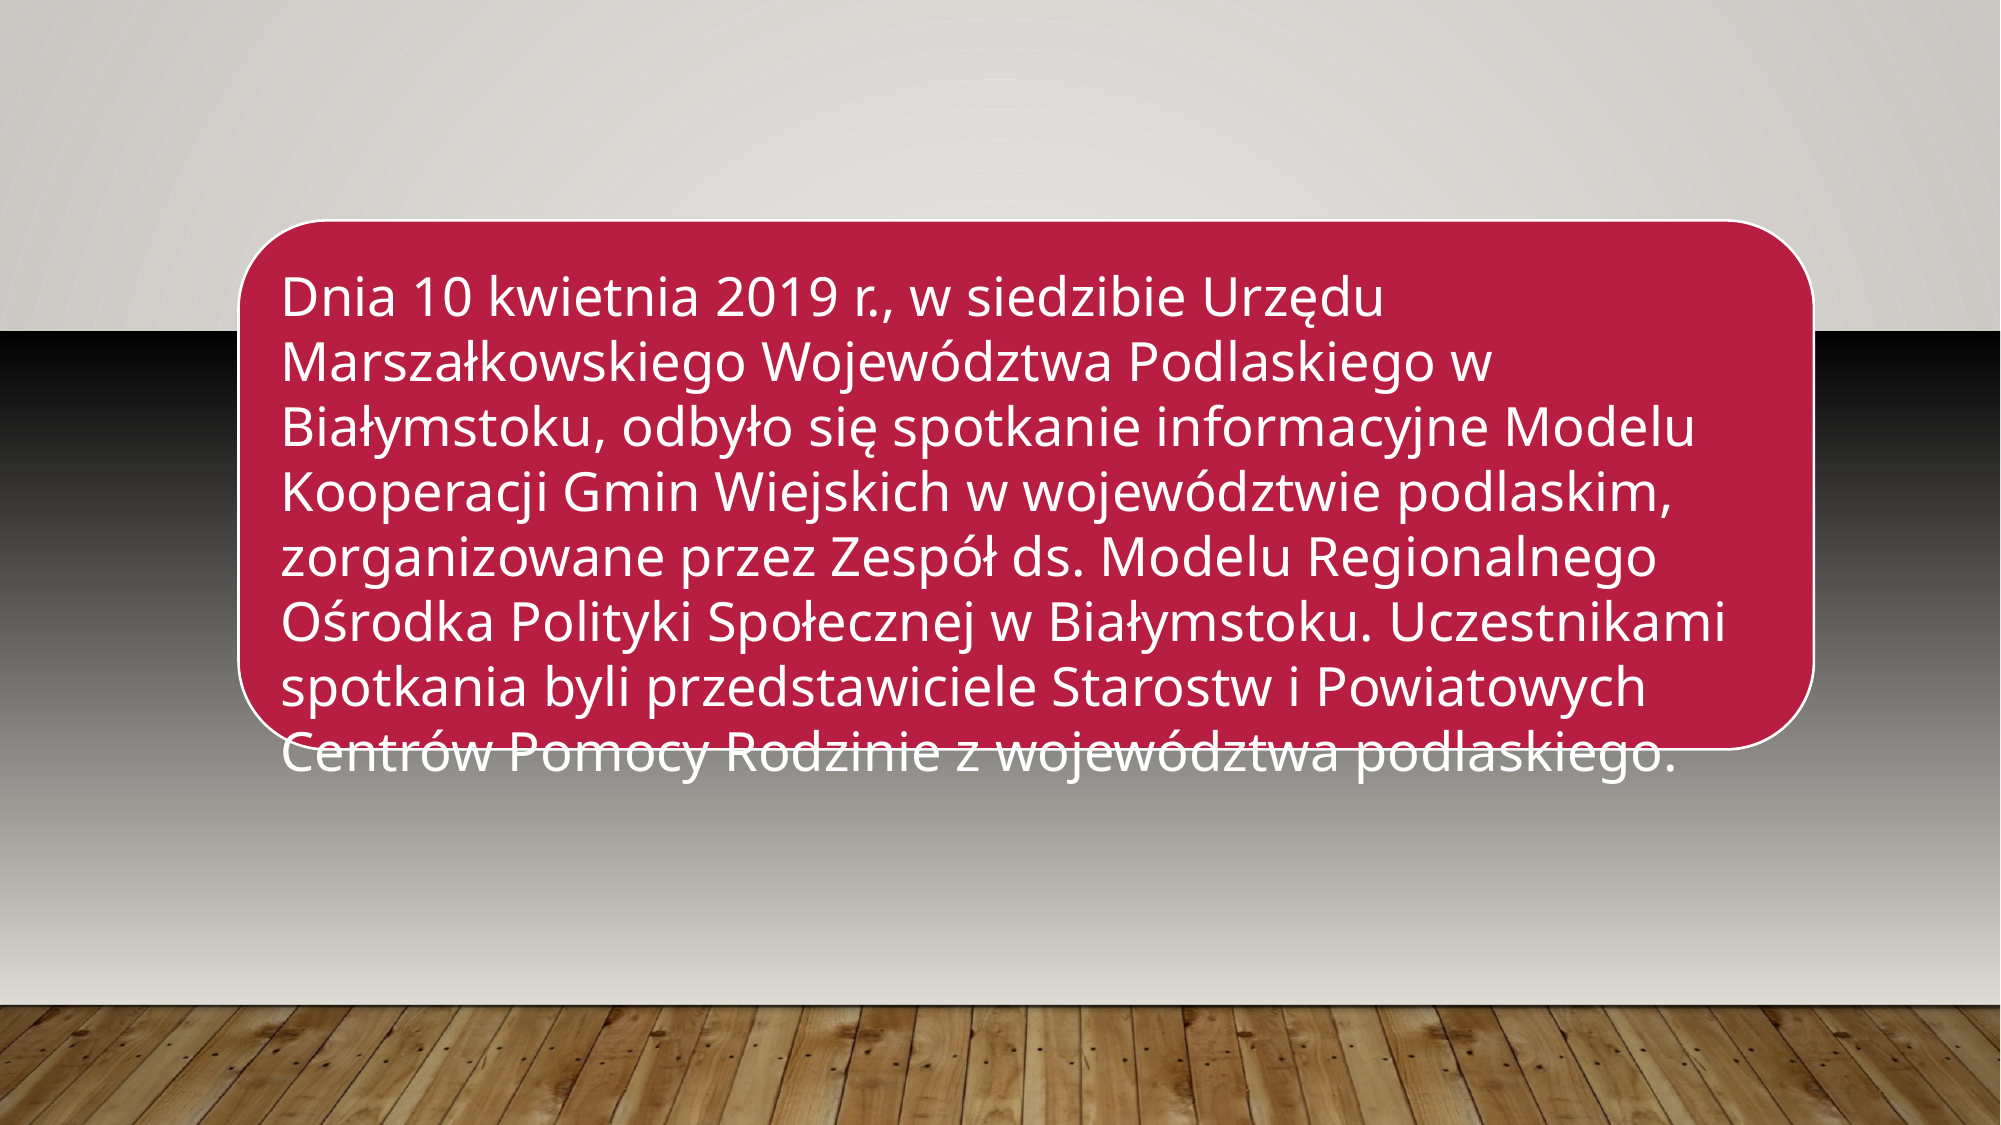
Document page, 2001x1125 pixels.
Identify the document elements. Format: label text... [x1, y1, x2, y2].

text_box Dnia 10 kwietnia 2019 r., w siedzibie Urzędu Marszałkowskiego Województwa Podlaskiego w Białymstoku, odbyło się spotkanie informacyjne Modelu Kooperacji Gmin Wiejskich w województwie podlaskim, zorganizowane przez Zespół ds. Modelu Regionalnego Ośrodka Polityki Społecznej w Białymstoku. Uczestnikami spotkania byli przedstawiciele Starostw i Powiatowych Centrów Pomocy Rodzinie z województwa podlaskiego. [238, 220, 1814, 750]
